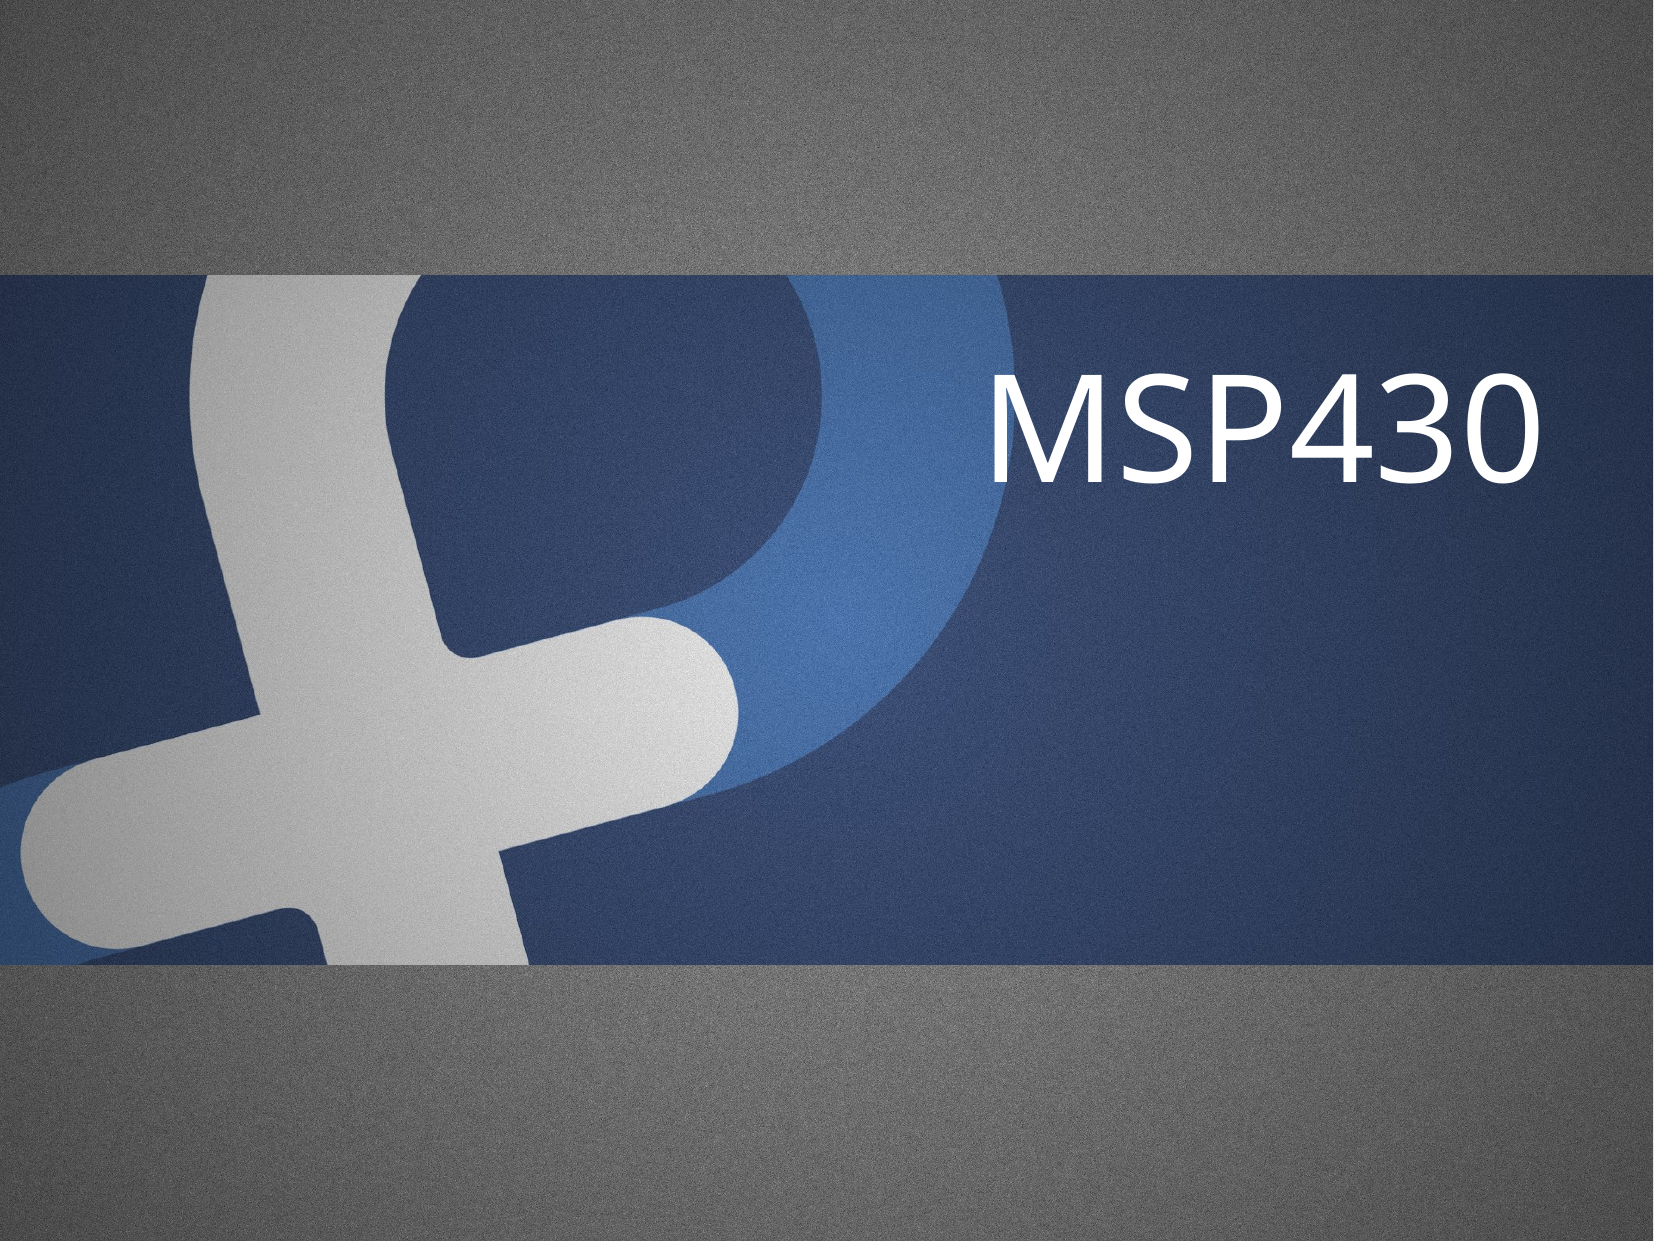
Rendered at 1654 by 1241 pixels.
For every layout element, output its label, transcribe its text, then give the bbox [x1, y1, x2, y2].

text_box MSP430 [447, 315, 1562, 655]
picture [0, 0, 1654, 1241]
